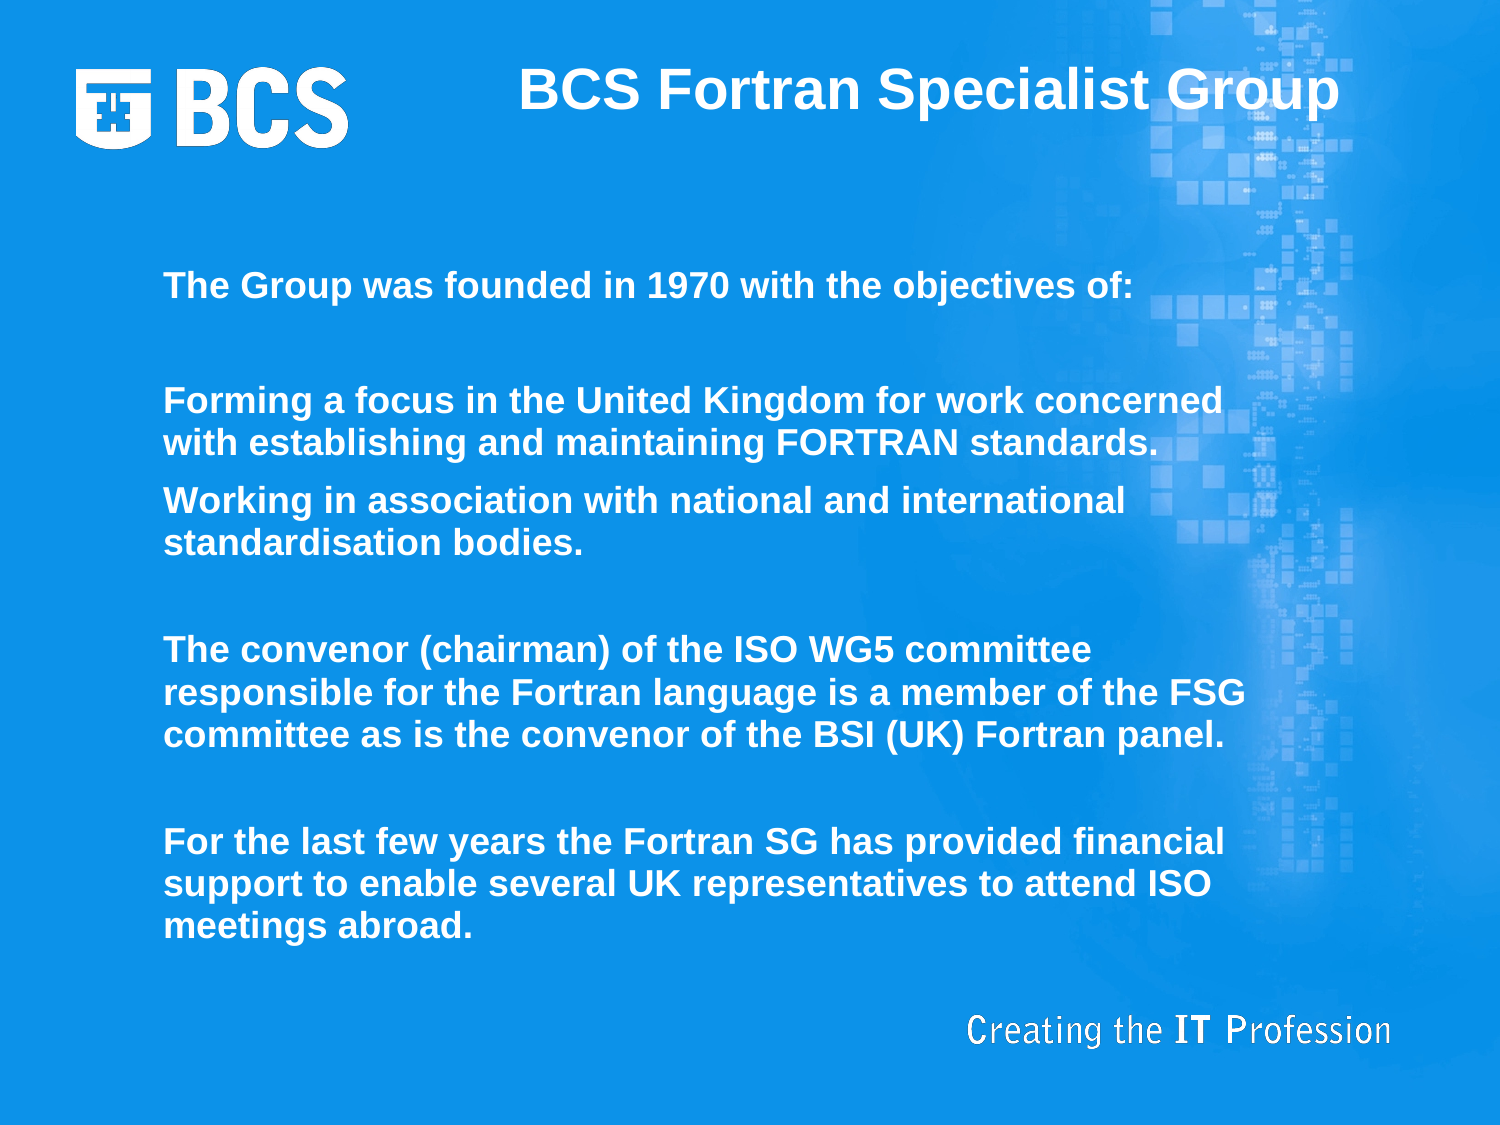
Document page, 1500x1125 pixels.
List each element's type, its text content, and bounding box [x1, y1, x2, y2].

subtitle The Group was founded in 1970 with the objectives of: Forming a focus in the United Kingdom for work concerned with establishing and maintaining FORTRAN standards. Working in association with national and international standardisation bodies. The convenor (chairman) of the ISO WG5 committee responsible for the Fortran language is a member of the FSG committee as is the convenor of the BSI (UK) Fortran panel. For the last few years the Fortran SG has provided financial support to enable several UK representatives to attend ISO meetings abroad. [88, 167, 1270, 1047]
picture [0, 0, 1500, 1125]
title BCS Fortran Specialist Group [413, 29, 1447, 160]
